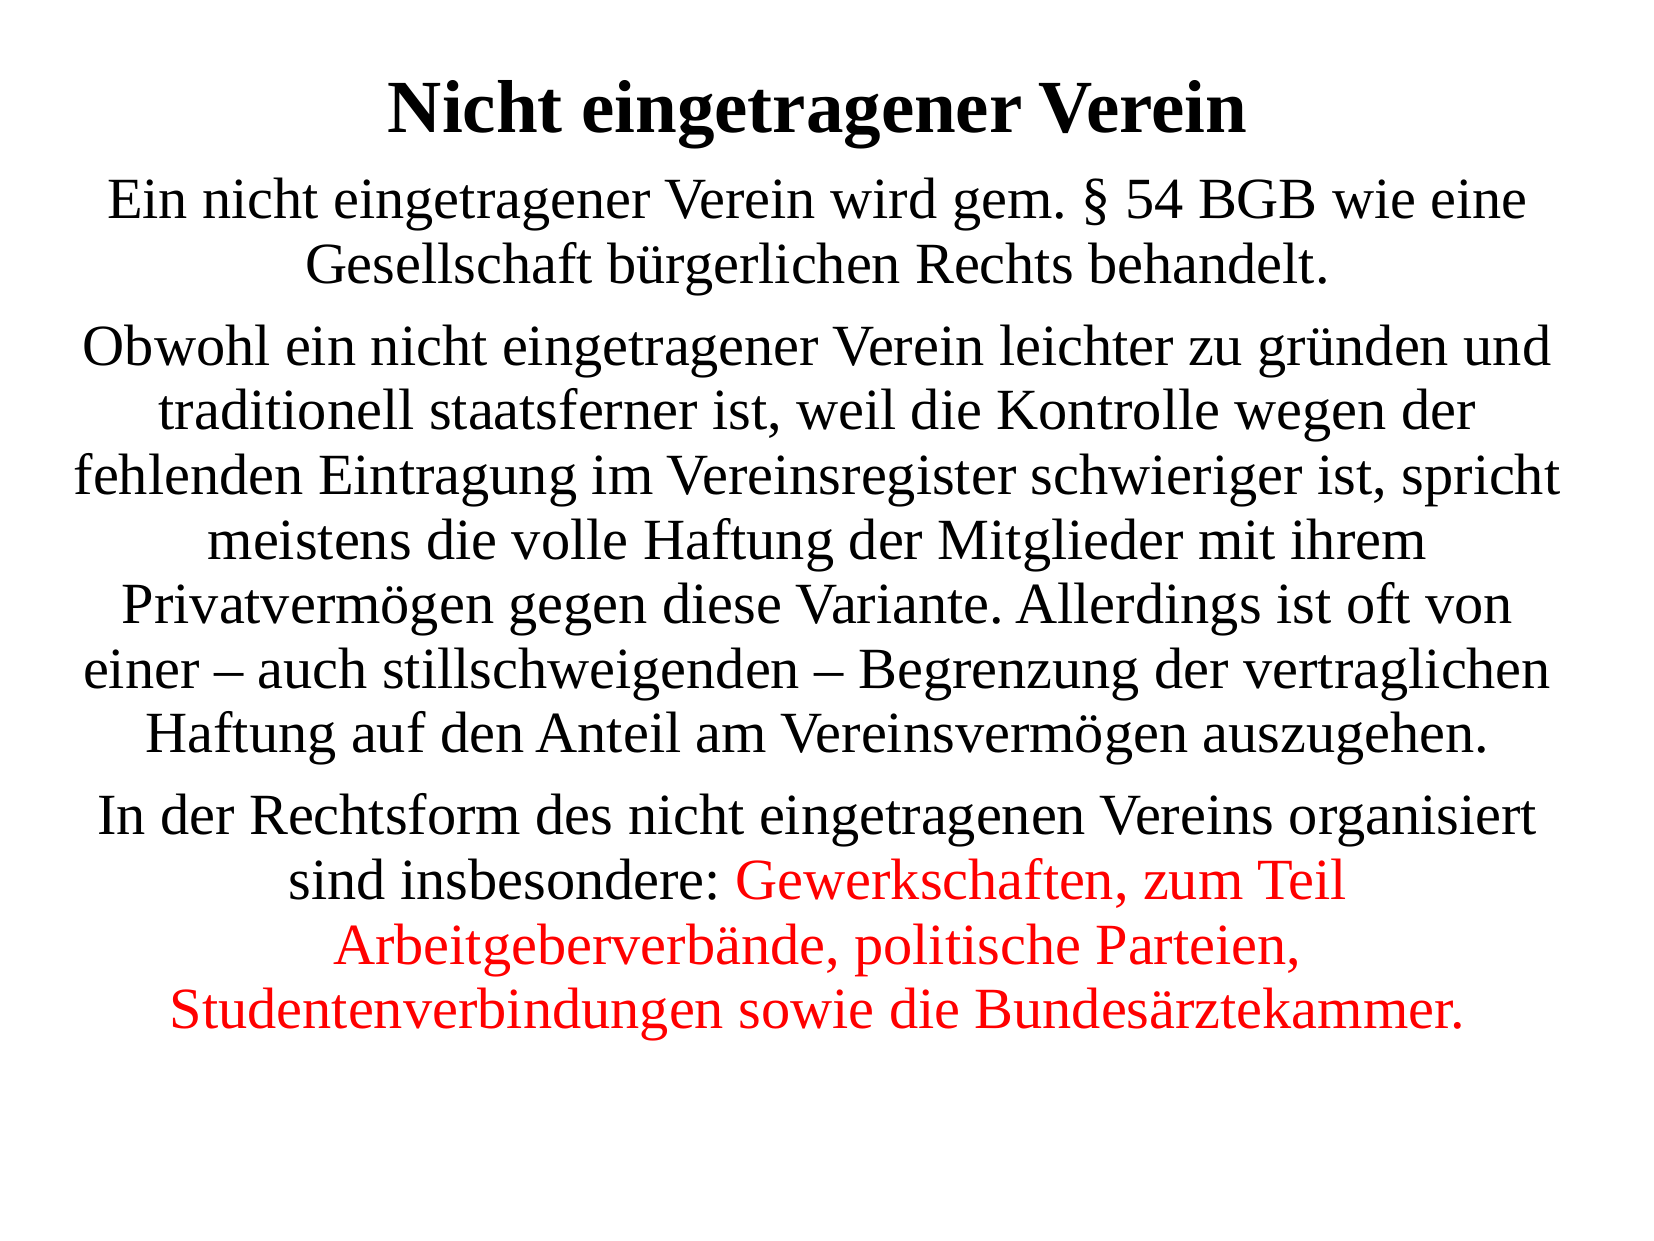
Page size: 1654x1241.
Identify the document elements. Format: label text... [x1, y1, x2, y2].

text_box Nicht eingetragener Verein Ein nicht eingetragener Verein wird gem. § 54 BGB wie eine Gesellschaft bürgerlichen Rechts behandelt. Obwohl ein nicht eingetragener Verein leichter zu gründen und traditionell staatsferner ist, weil die Kontrolle wegen der fehlenden Eintragung im Vereinsregister schwieriger ist, spricht meistens die volle Haftung der Mitglieder mit ihrem Privatvermögen gegen diese Variante. Allerdings ist oft von einer – auch stillschweigenden – Begrenzung der vertraglichen Haftung auf den Anteil am Vereinsvermögen auszugehen. In der Rechtsform des nicht eingetragenen Vereins organisiert sind insbesondere: Gewerkschaften, zum Teil Arbeitgeberverbände, politische Parteien, Studentenverbindungen sowie die Bundesärztekammer. [59, 58, 1595, 1049]
